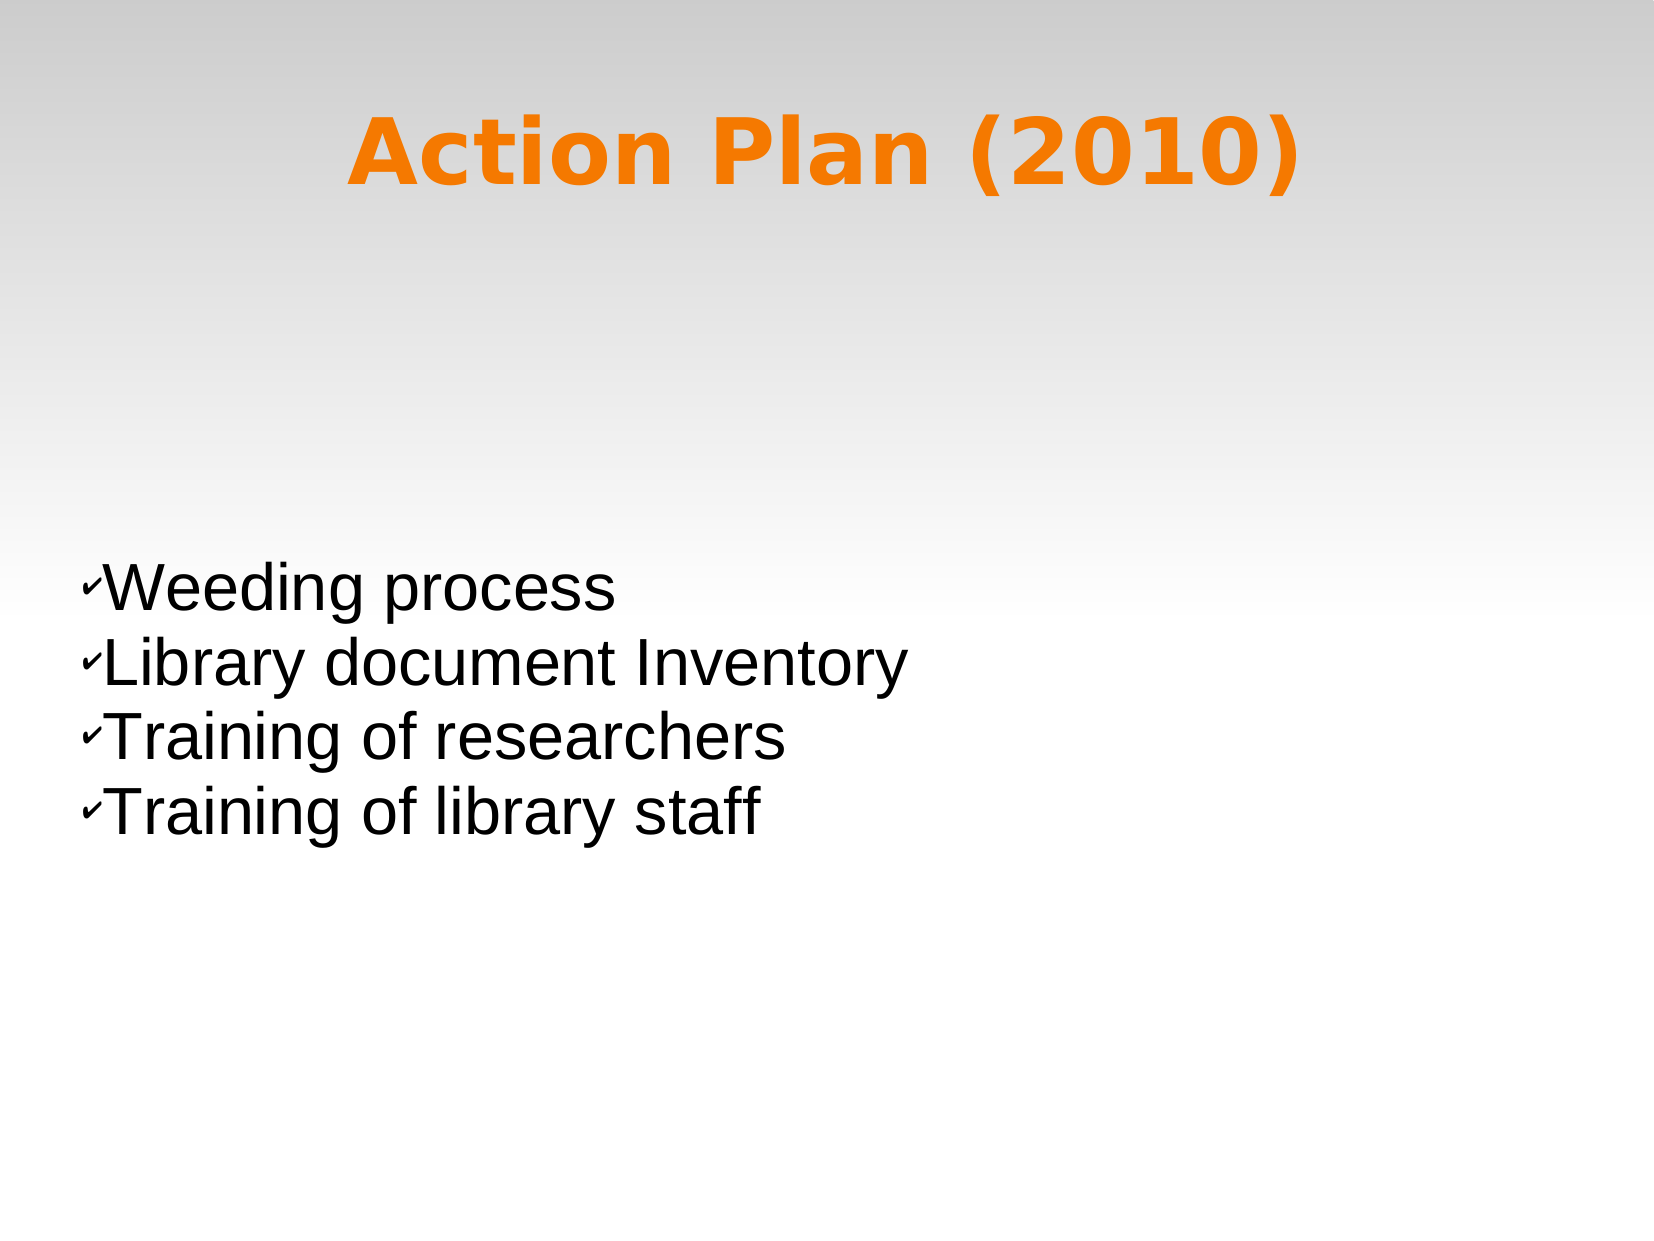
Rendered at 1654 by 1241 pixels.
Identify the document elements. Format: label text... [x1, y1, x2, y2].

title Action Plan (2010) [82, 56, 1571, 250]
subtitle Weeding process Library document Inventory Training of researchers Training of library staff [82, 297, 1571, 1102]
